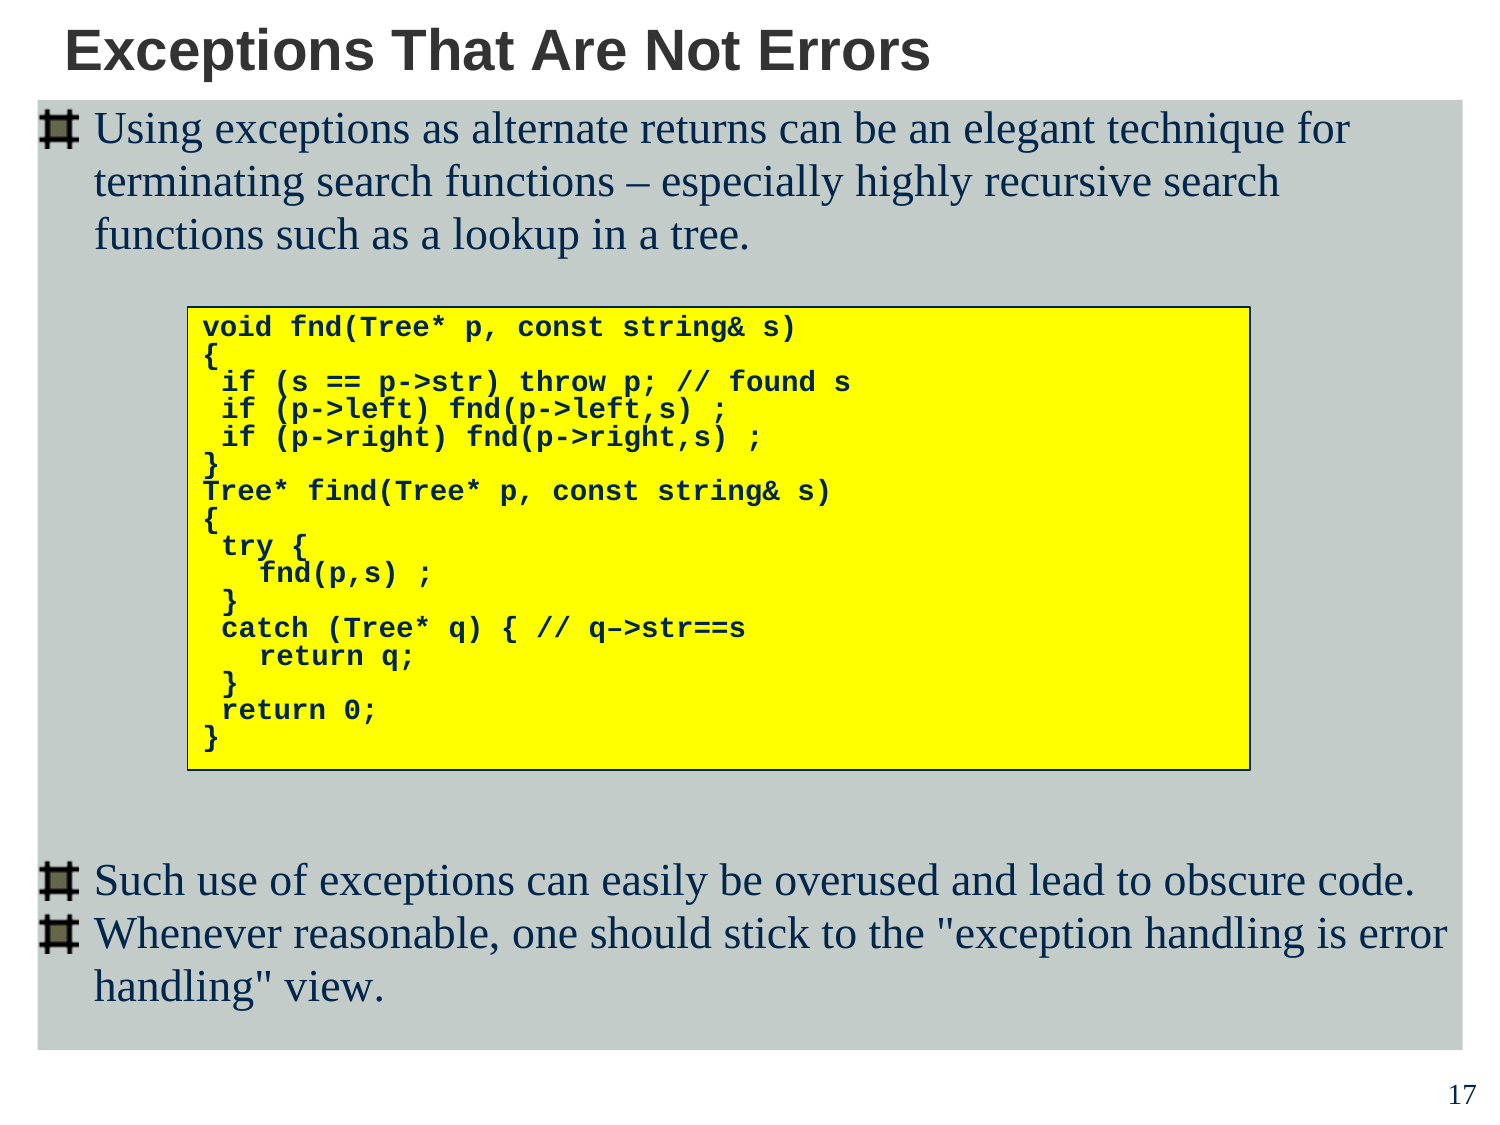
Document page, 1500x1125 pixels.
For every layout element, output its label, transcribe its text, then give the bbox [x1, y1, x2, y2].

text_box void fnd(Tree* p, const string& s) { if (s == p->str) throw p; // found s if (p->left) fnd(p->left,s) ; if (p->right) fnd(p->right,s) ; } Tree* find(Tree* p, const string& s) { try { fnd(p,s) ; } catch (Tree* q) { // q–>str==s return q; } return 0; } [187, 307, 1251, 773]
title Exceptions That Are Not Errors [50, 0, 1450, 91]
list Using exceptions as alternate returns can be an elegant technique for terminating search functions – especially highly recursive search functions such as a lookup in a tree. Such use of exceptions can easily be overused and lead to obscure code. Whenever reasonable, one should stick to the "exception handling is error handling" view. [37, 99, 1463, 1051]
